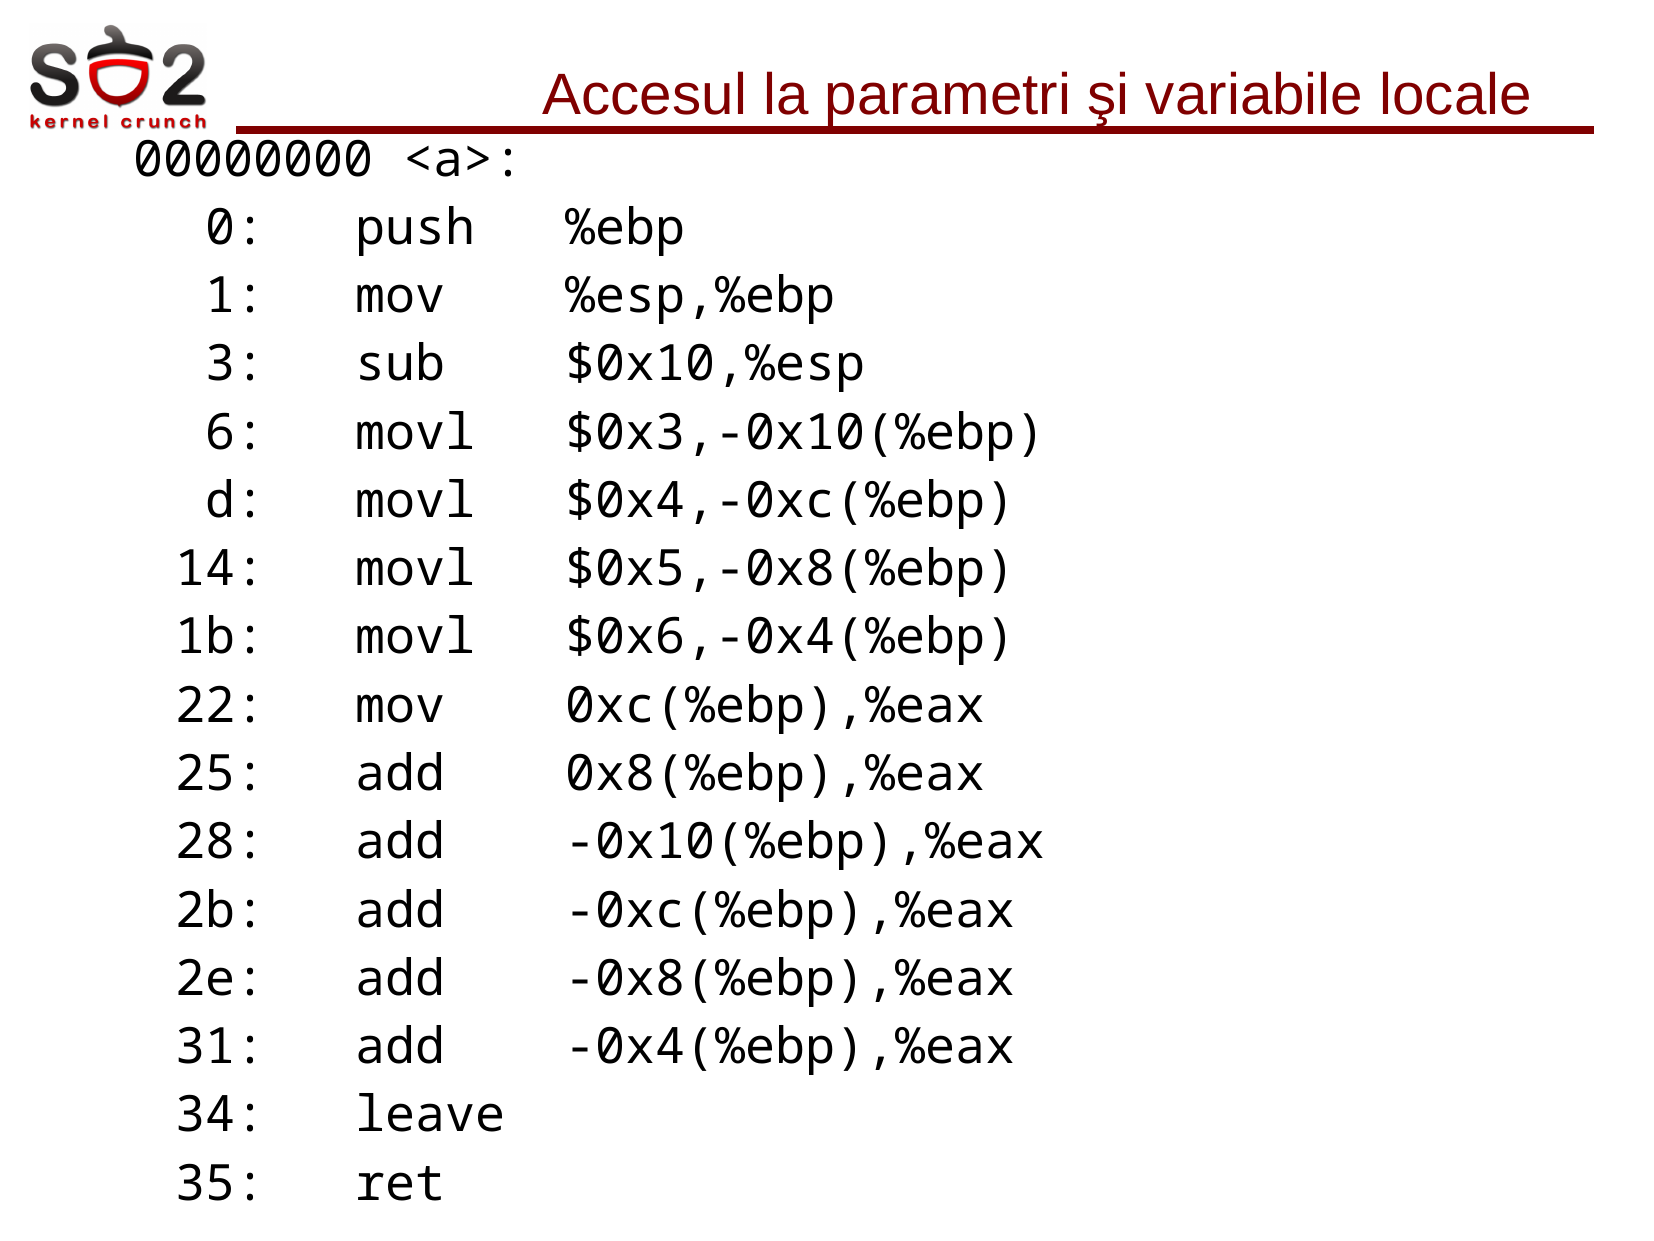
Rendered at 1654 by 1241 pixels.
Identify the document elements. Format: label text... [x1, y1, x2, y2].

list 00000000 <a>: 0: push %ebp 1: mov %esp,%ebp 3: sub $0x10,%esp 6: movl $0x3,-0x10(%ebp) d: movl $0x4,-0xc(%ebp) 14: movl $0x5,-0x8(%ebp) 1b: movl $0x6,-0x4(%ebp) 22: mov 0xc(%ebp),%eax 25: add 0x8(%ebp),%eax 28: add -0x10(%ebp),%eax 2b: add -0xc(%ebp),%eax 2e: add -0x8(%ebp),%eax 31: add -0x4(%ebp),%eax 34: leave 35: ret [115, 152, 1528, 1241]
picture [29, 23, 121, 130]
title Accesul la parametri şi variabile locale [121, 11, 1534, 178]
